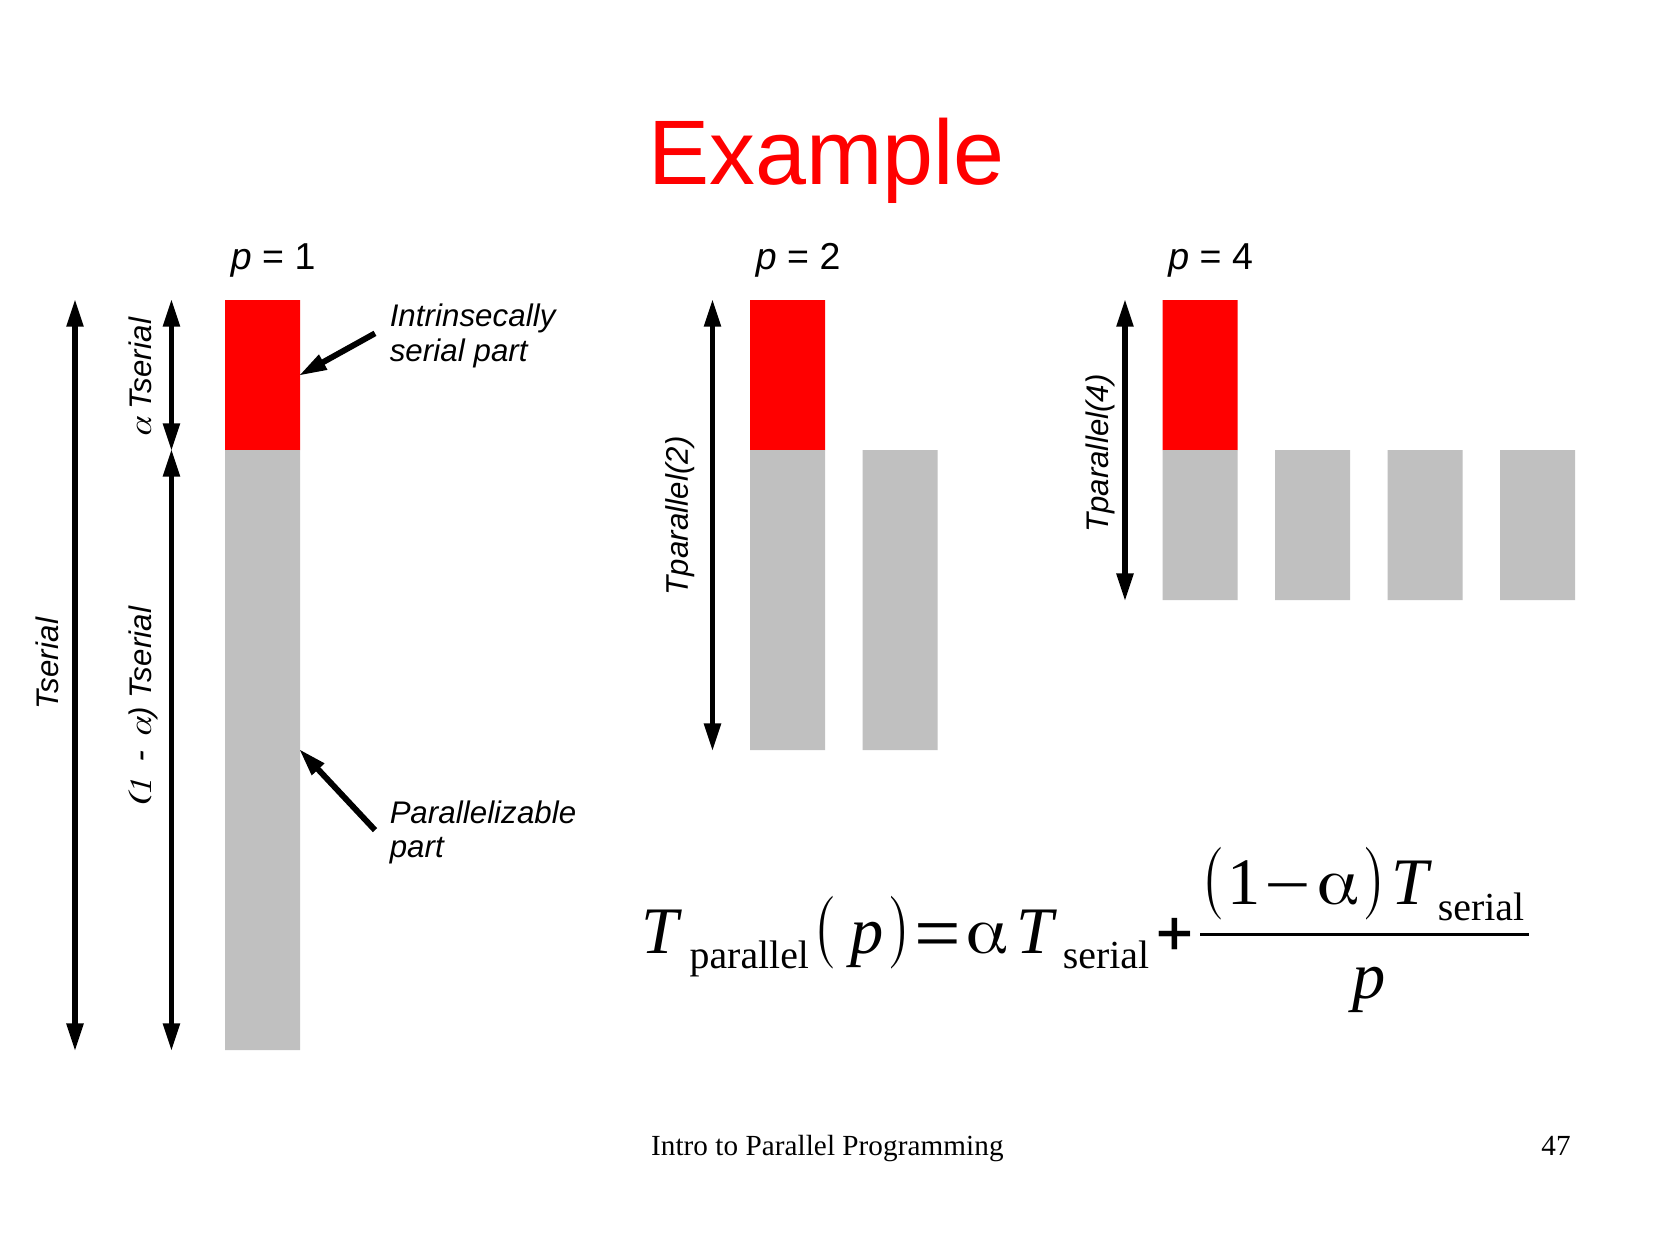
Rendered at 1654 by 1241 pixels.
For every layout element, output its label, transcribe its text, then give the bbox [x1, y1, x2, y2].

chart [634, 843, 1538, 1013]
text_box [750, 300, 826, 751]
text_box [862, 450, 938, 751]
text_box Tparallel(2) [649, 418, 706, 613]
text_box Parallelizable part [375, 787, 638, 873]
text_box (1 - ) Tserial [112, 588, 175, 826]
text_box p = 1 [213, 225, 334, 288]
text_box [1500, 450, 1576, 601]
text_box Tparallel(4) [1069, 356, 1126, 551]
text_box [1162, 300, 1238, 601]
text_box p = 4 [1150, 225, 1271, 288]
text_box [1387, 450, 1463, 601]
text_box p = 2 [738, 225, 859, 288]
text_box  Tserial [112, 300, 175, 456]
text_box [225, 300, 301, 1051]
text_box [1275, 450, 1351, 601]
text_box Tserial [19, 600, 76, 728]
text_box Intrinsecally serial part [375, 290, 638, 377]
title Example [82, 49, 1571, 257]
